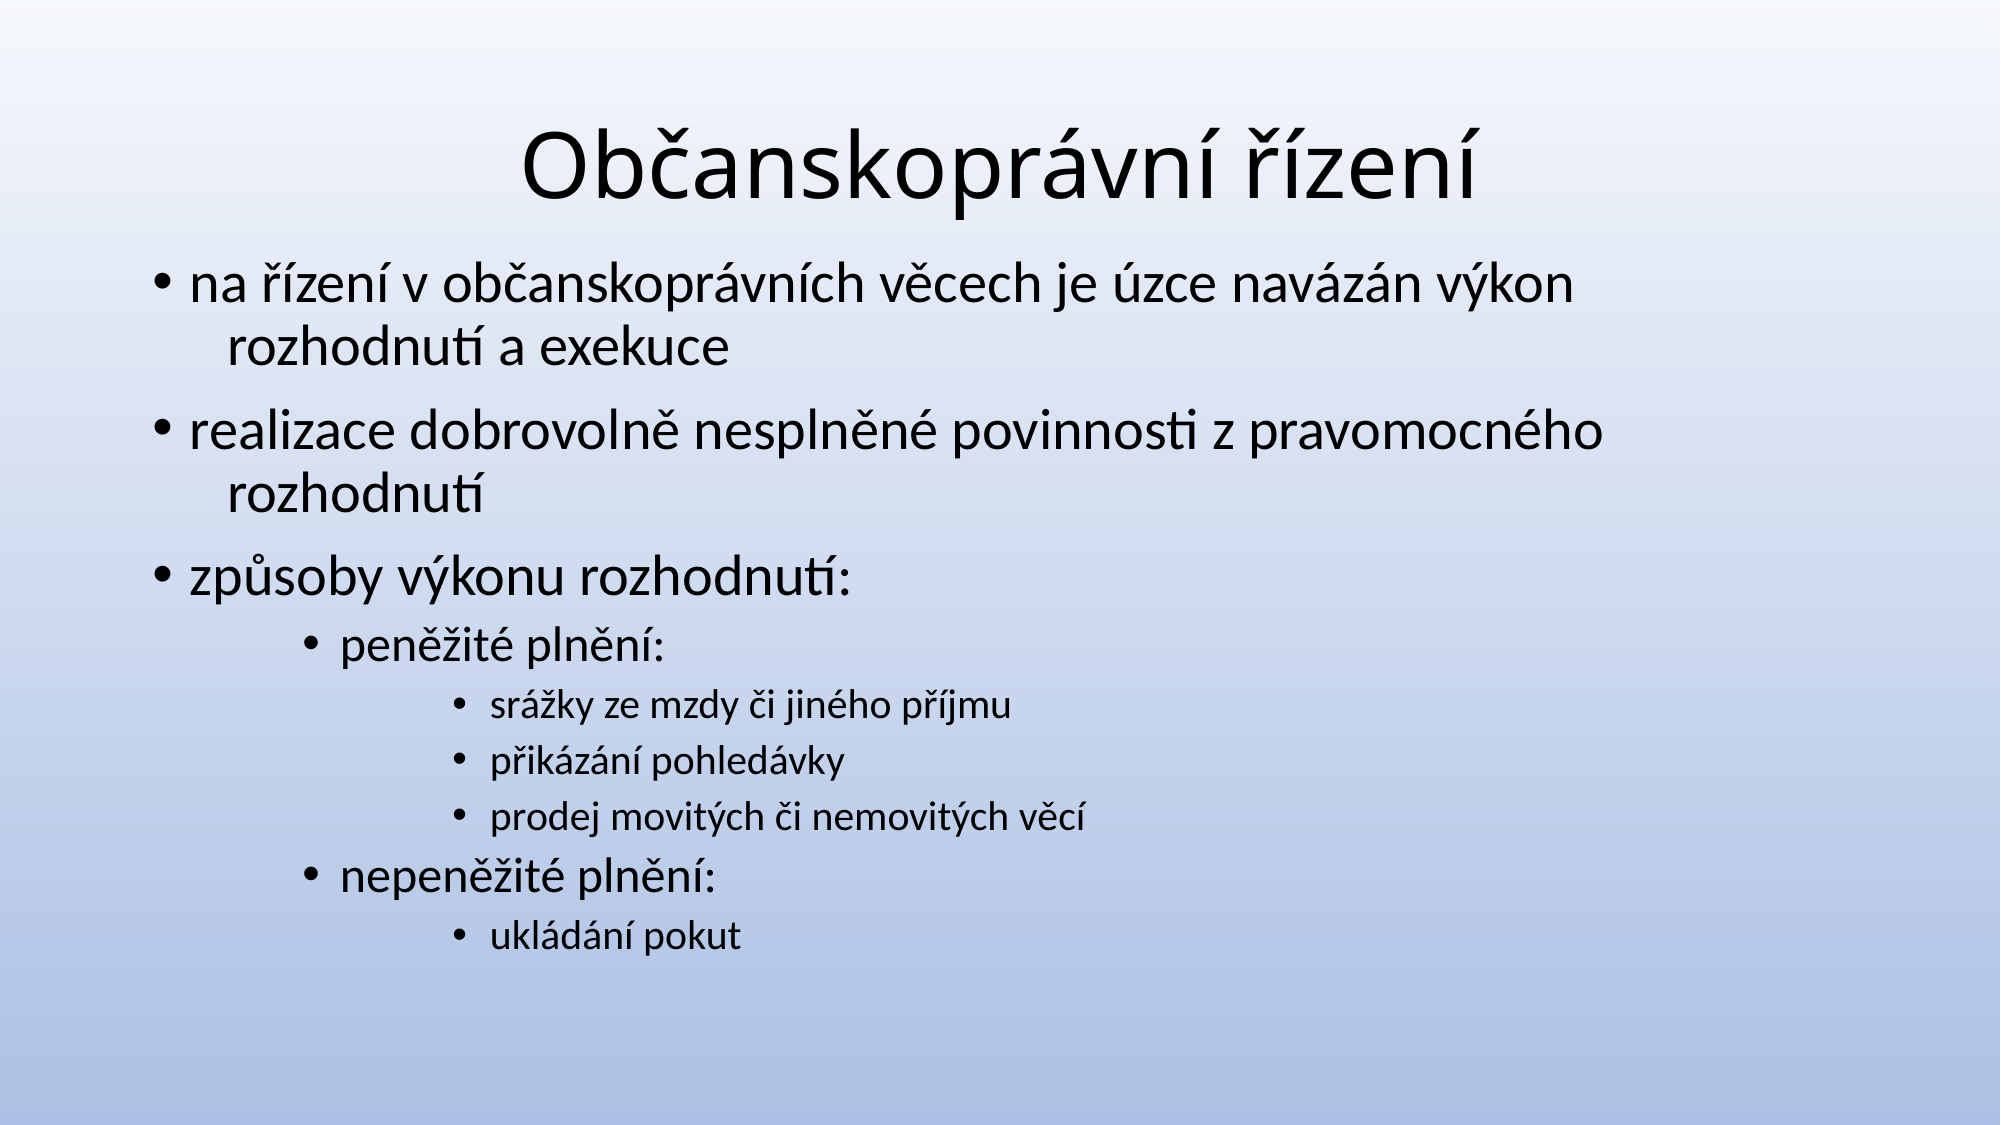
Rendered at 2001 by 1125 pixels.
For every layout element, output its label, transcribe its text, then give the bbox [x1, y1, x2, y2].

list na řízení v občanskoprávních věcech je úzce navázán výkon rozhodnutí a exekuce realizace dobrovolně nesplněné povinnosti z pravomocného rozhodnutí způsoby výkonu rozhodnutí: peněžité plnění: srážky ze mzdy či jiného příjmu přikázání pohledávky prodej movitých či nemovitých věcí nepeněžité plnění: ukládání pokut [137, 244, 1825, 1066]
title Občanskoprávní řízení [137, 59, 1863, 278]
